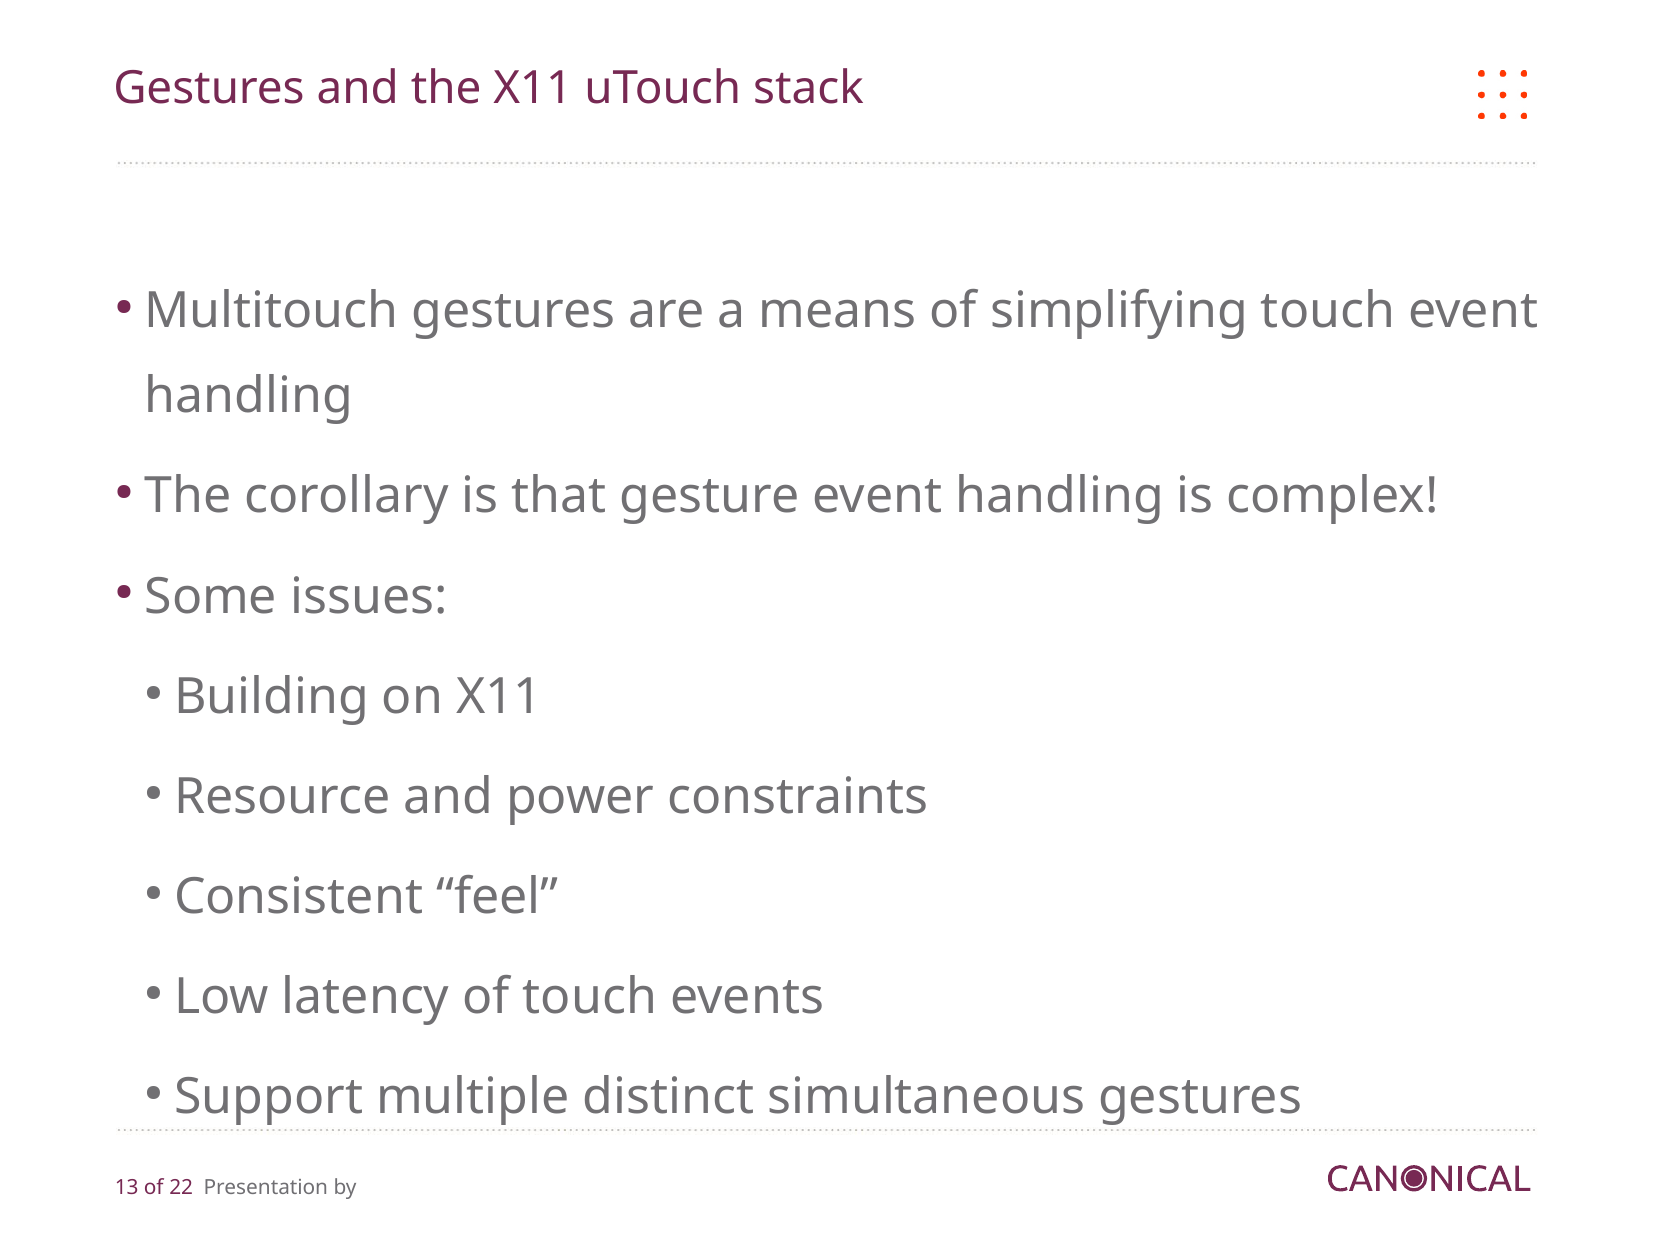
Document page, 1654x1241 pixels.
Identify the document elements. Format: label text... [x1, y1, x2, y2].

picture [116, 160, 1539, 168]
list Multitouch gestures are a means of simplifying touch event handling The corollary is that gesture event handling is complex! Some issues: Building on X11 Resource and power constraints Consistent “feel” Low latency of touch events Support multiple distinct simultaneous gestures [115, 257, 1540, 1076]
picture [116, 1128, 1539, 1135]
picture [1478, 70, 1527, 119]
title Gestures and the X11 uTouch stack [113, 64, 1382, 107]
